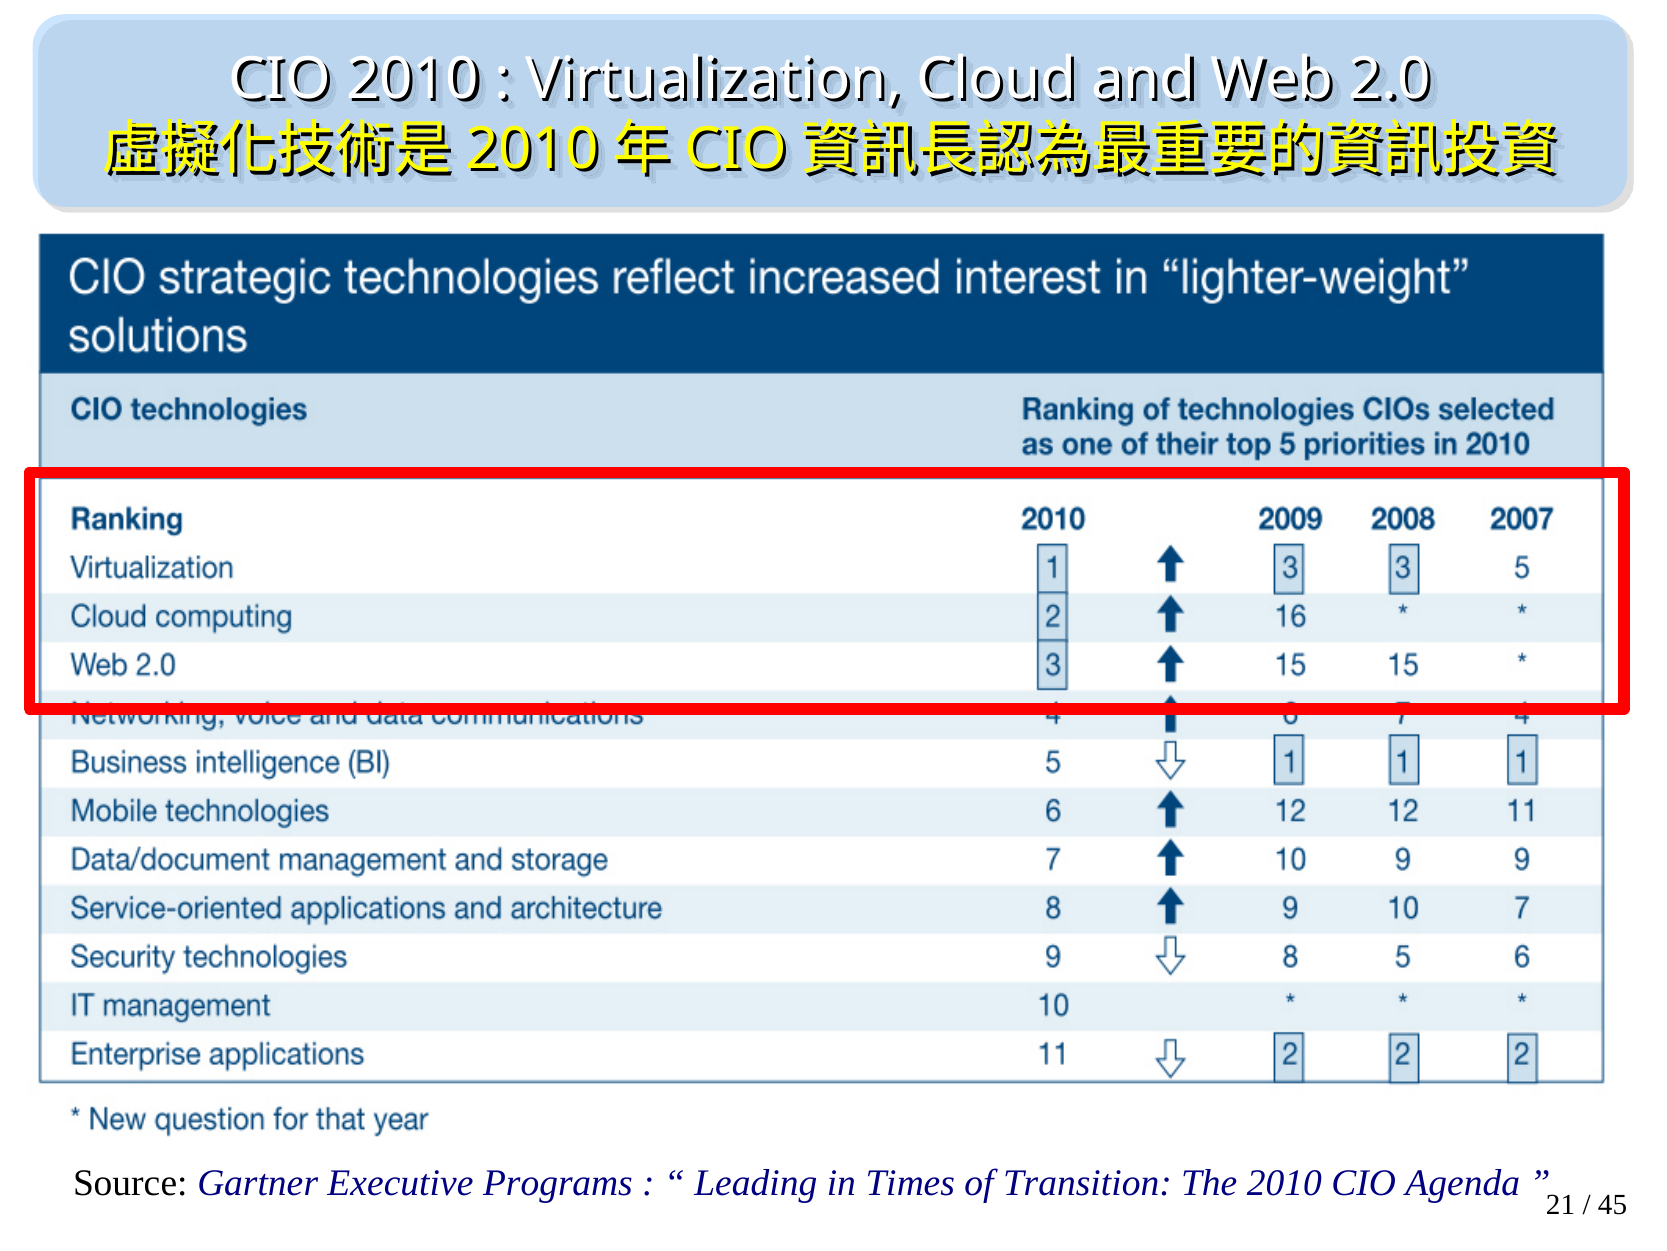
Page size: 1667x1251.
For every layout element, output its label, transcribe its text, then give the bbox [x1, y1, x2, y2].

picture [28, 224, 1625, 467]
text_box Source: Gartner Executive Programs : “ Leading in Times of Transition: The 2010 CIO Agenda ” [58, 1150, 1594, 1226]
text_box CIO 2010 : Virtualization, Cloud and Web 2.0 虛擬化技術是2010年CIO資訊長認為最重要的資訊投資 [32, 14, 1628, 207]
picture [35, 478, 1618, 703]
picture [28, 715, 1625, 1150]
